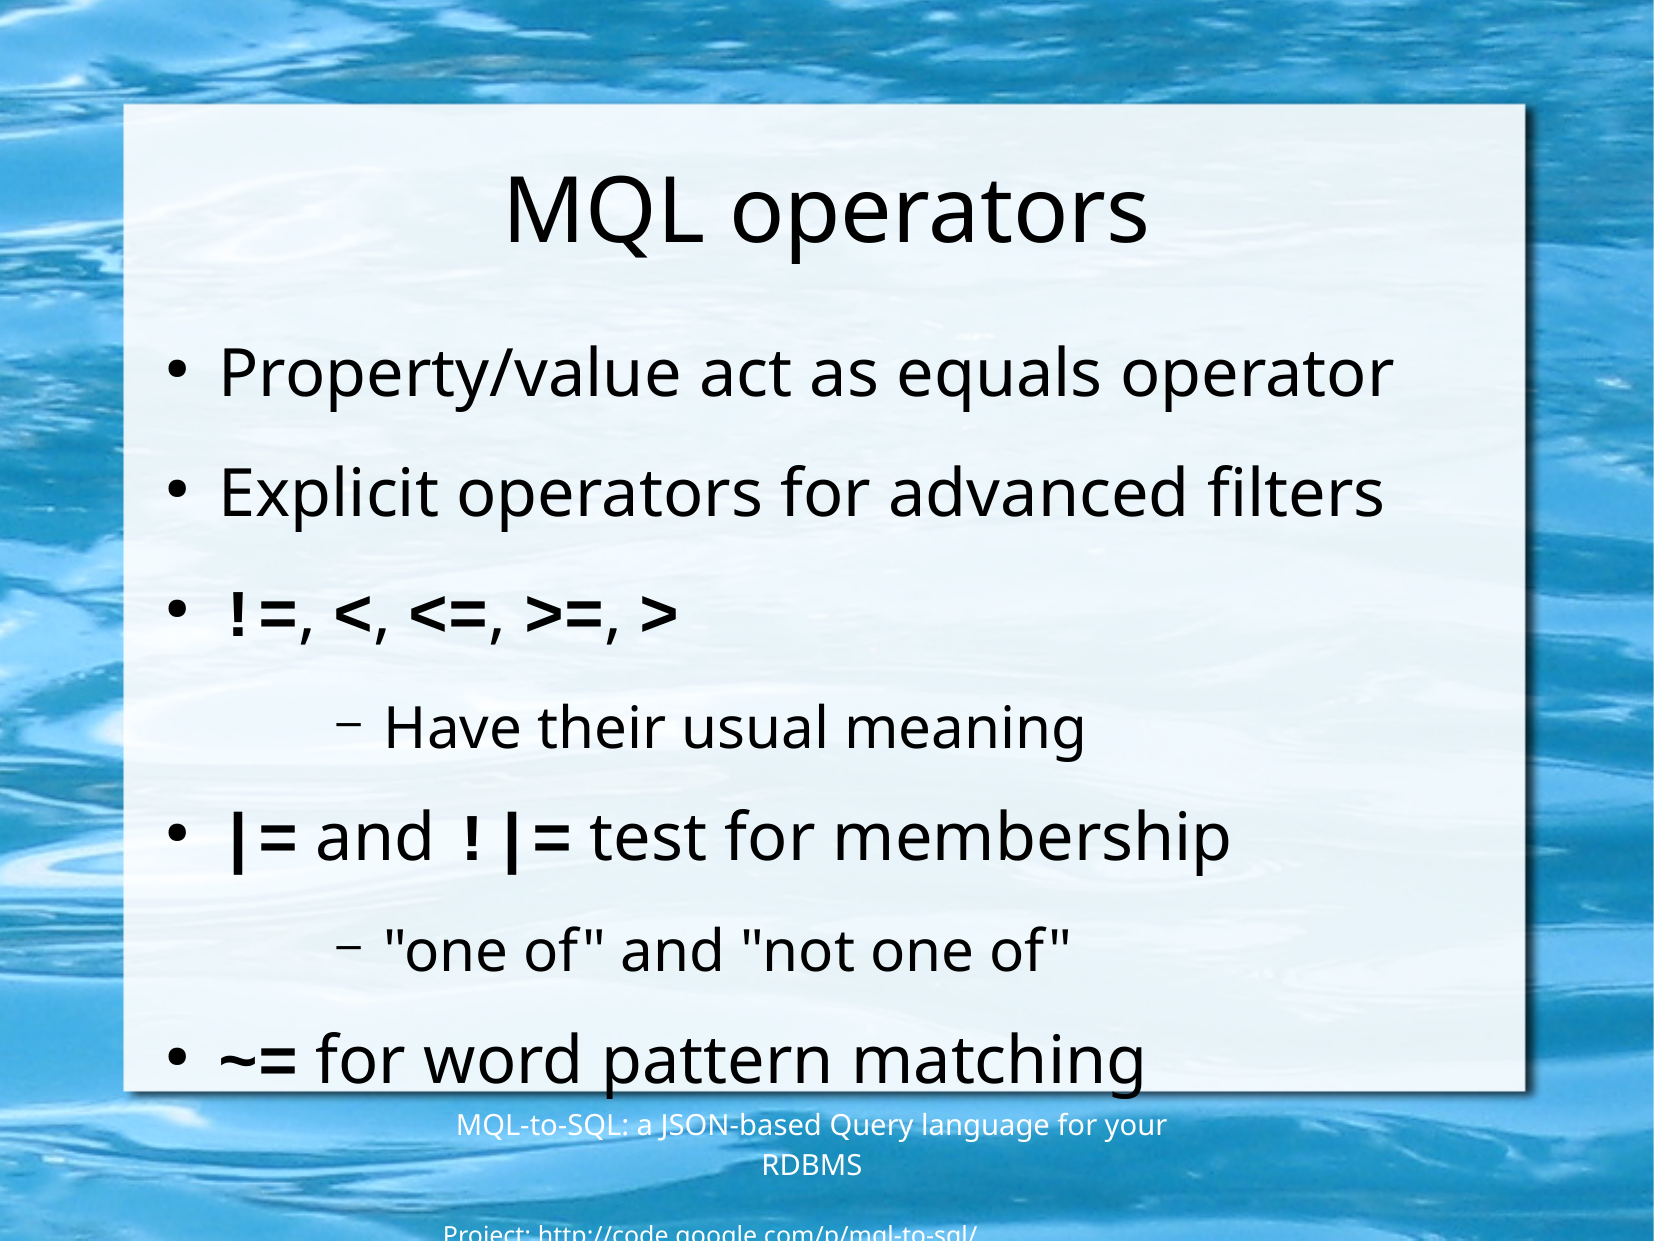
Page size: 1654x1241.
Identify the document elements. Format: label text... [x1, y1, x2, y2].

picture [780, 1232, 787, 1241]
list Property/value act as equals operator Explicit operators for advanced filters !=, <, <=, >=, > Have their usual meaning |= and !|= test for membership "one of" and "not one of" ~= for word pattern matching [147, 324, 1506, 1051]
picture [643, 1232, 650, 1241]
picture [694, 1232, 701, 1241]
picture [628, 1232, 635, 1241]
picture [795, 1232, 802, 1241]
picture [447, 1228, 454, 1235]
picture [827, 1232, 835, 1241]
picture [852, 1232, 859, 1241]
picture [471, 1232, 478, 1241]
picture [950, 1232, 957, 1241]
picture [861, 1232, 867, 1241]
picture [0, 0, 1654, 1241]
picture [541, 1232, 548, 1241]
picture [575, 1232, 583, 1241]
picture [679, 1232, 686, 1241]
picture [914, 1232, 921, 1241]
picture [804, 1232, 810, 1241]
title MQL operators [147, 118, 1506, 296]
picture [725, 1232, 732, 1241]
picture [876, 1232, 883, 1241]
picture [710, 1232, 717, 1241]
